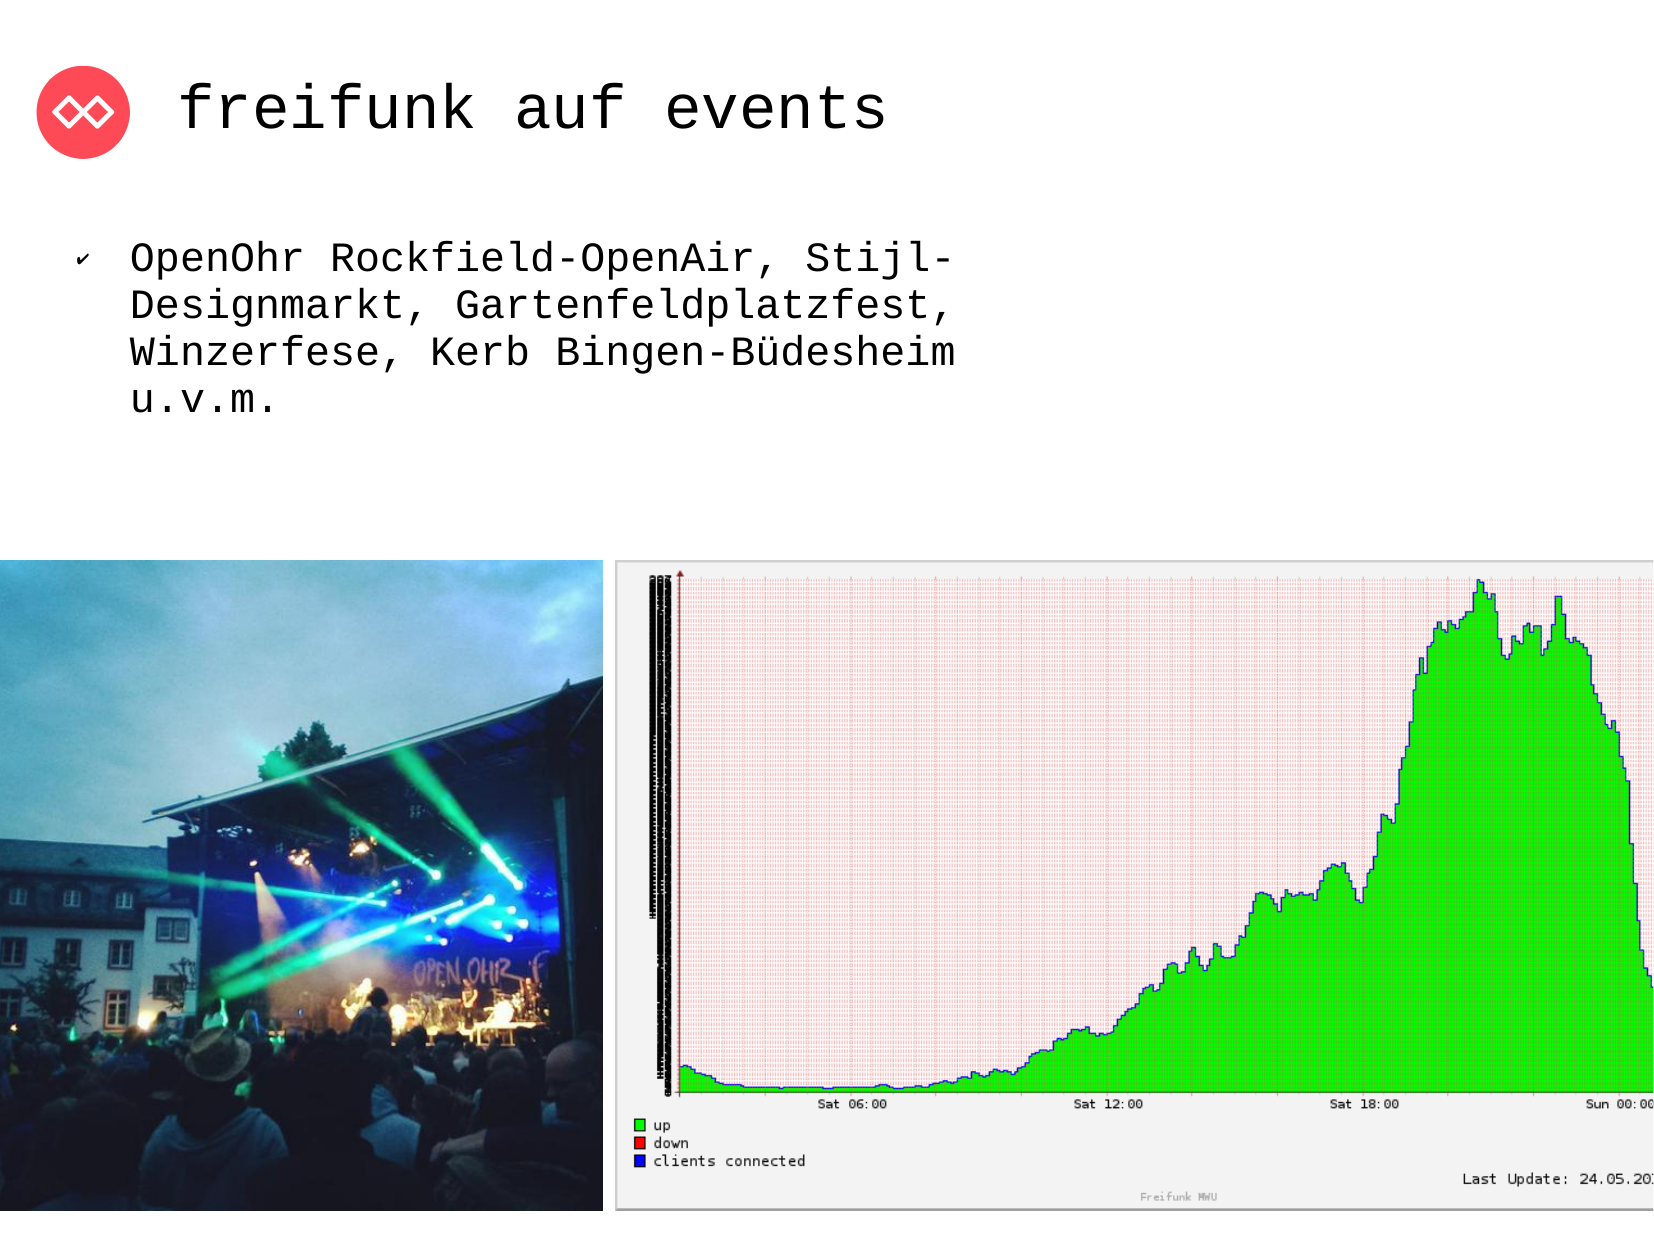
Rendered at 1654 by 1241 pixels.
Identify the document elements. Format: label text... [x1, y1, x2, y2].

list OpenOhr Rockfield-OpenAir, Stijl-Designmarkt, Gartenfeldplatzfest, Winzerfese, Kerb Bingen-Büdesheim u.v.m. [59, 236, 1034, 473]
picture [17, 46, 149, 178]
picture [0, 560, 603, 1211]
title freifunk auf events [177, 8, 1465, 216]
picture [615, 560, 1654, 1211]
